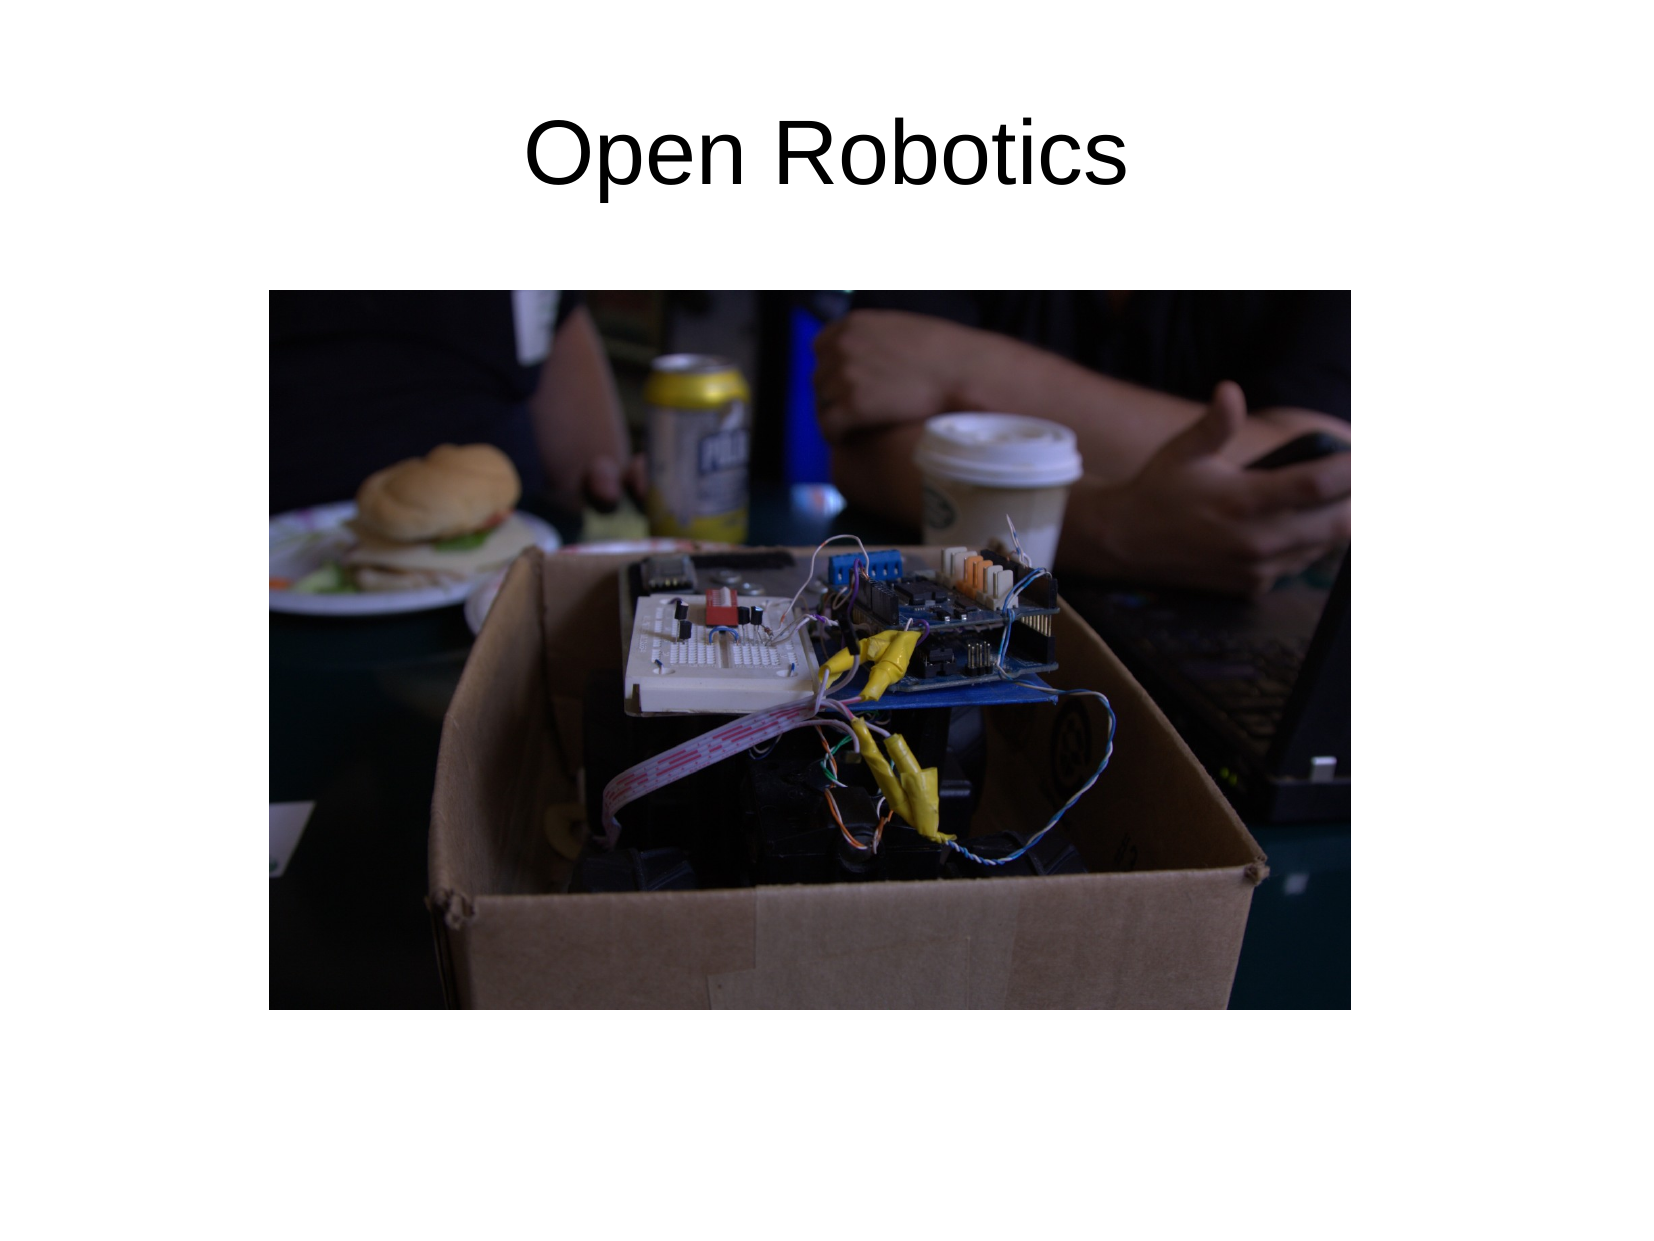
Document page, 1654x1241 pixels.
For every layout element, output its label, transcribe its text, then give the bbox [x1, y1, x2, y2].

picture [269, 290, 1351, 1010]
title Open Robotics [82, 49, 1571, 257]
